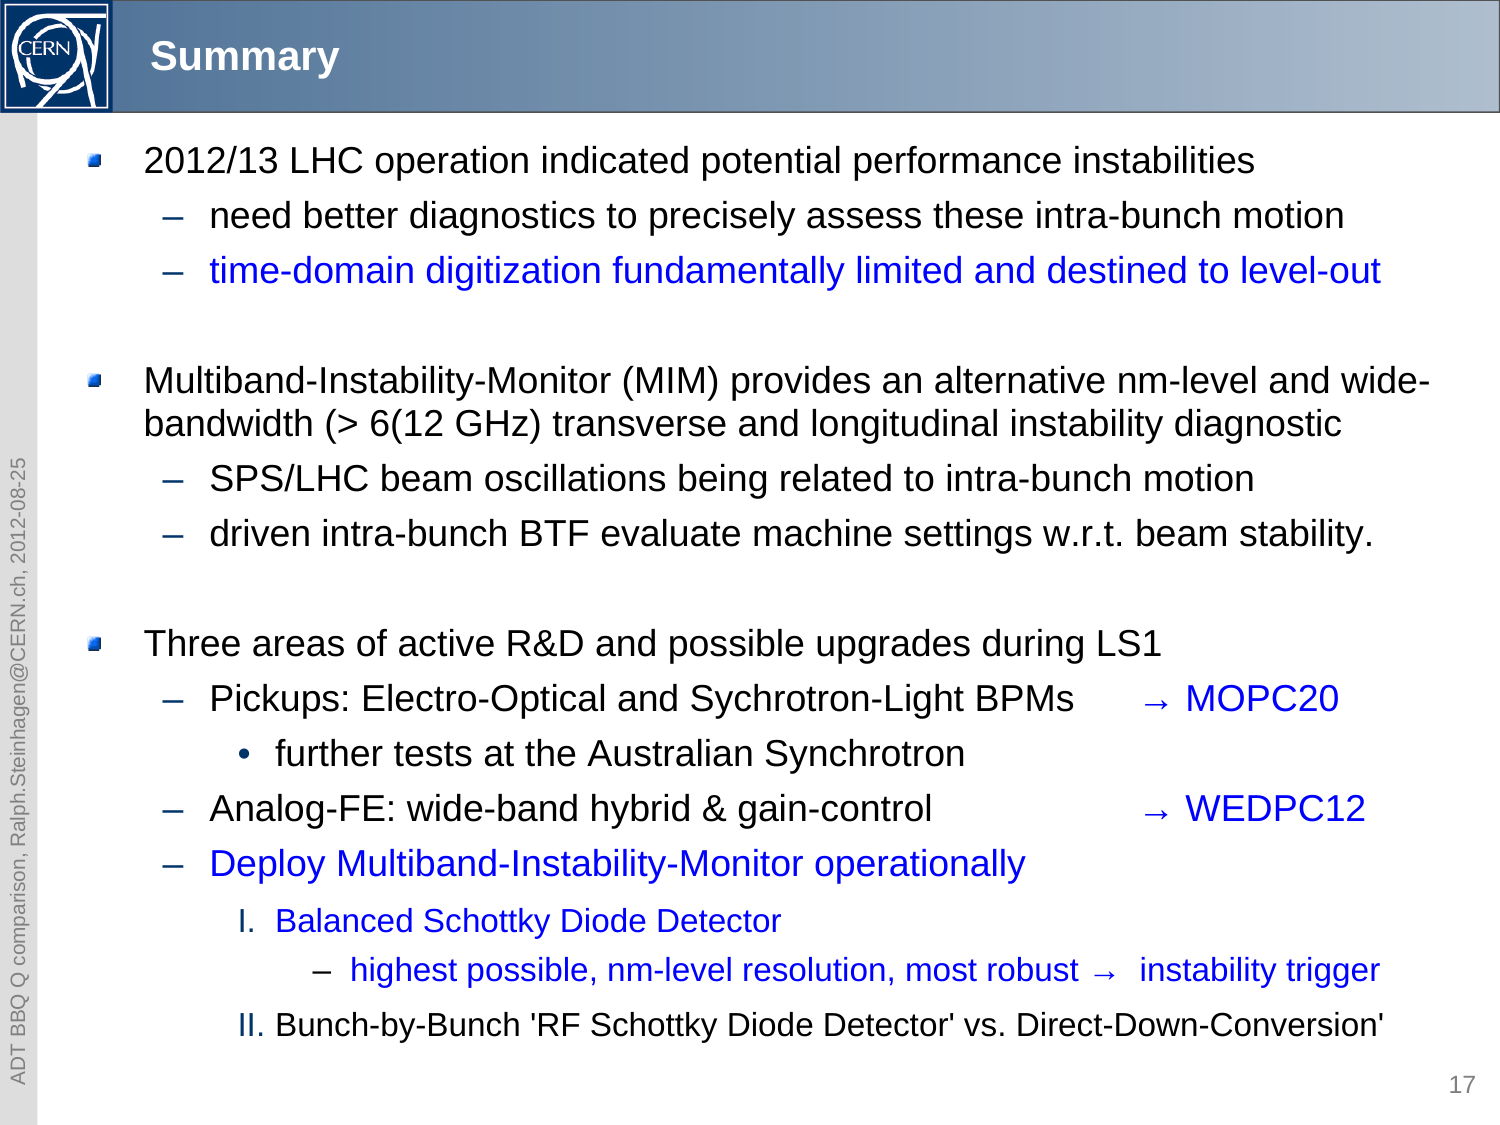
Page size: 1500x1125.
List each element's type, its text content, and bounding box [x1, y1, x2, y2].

list 2012/13 LHC operation indicated potential performance instabilities need better diagnostics to precisely assess these intra-bunch motion time-domain digitization fundamentally limited and destined to level-out Multiband-Instability-Monitor (MIM) provides an alternative nm-level and wide-bandwidth (> 6(12 GHz) transverse and longitudinal instability diagnostic SPS/LHC beam oscillations being related to intra-bunch motion driven intra-bunch BTF evaluate machine settings w.r.t. beam stability. Three areas of active R&D and possible upgrades during LS1 Pickups: Electro-Optical and Sychrotron-Light BPMs → MOPC20 further tests at the Australian Synchrotron Analog-FE: wide-band hybrid & gain-control → WEDPC12 Deploy Multiband-Instability-Monitor operationally Balanced Schottky Diode Detector highest possible, nm-level resolution, most robust → instability trigger Bunch-by-Bunch 'RF Schottky Diode Detector' vs. Direct-Down-Conversion' [87, 137, 1438, 1044]
title Summary [150, 0, 1201, 113]
picture [0, 0, 113, 113]
